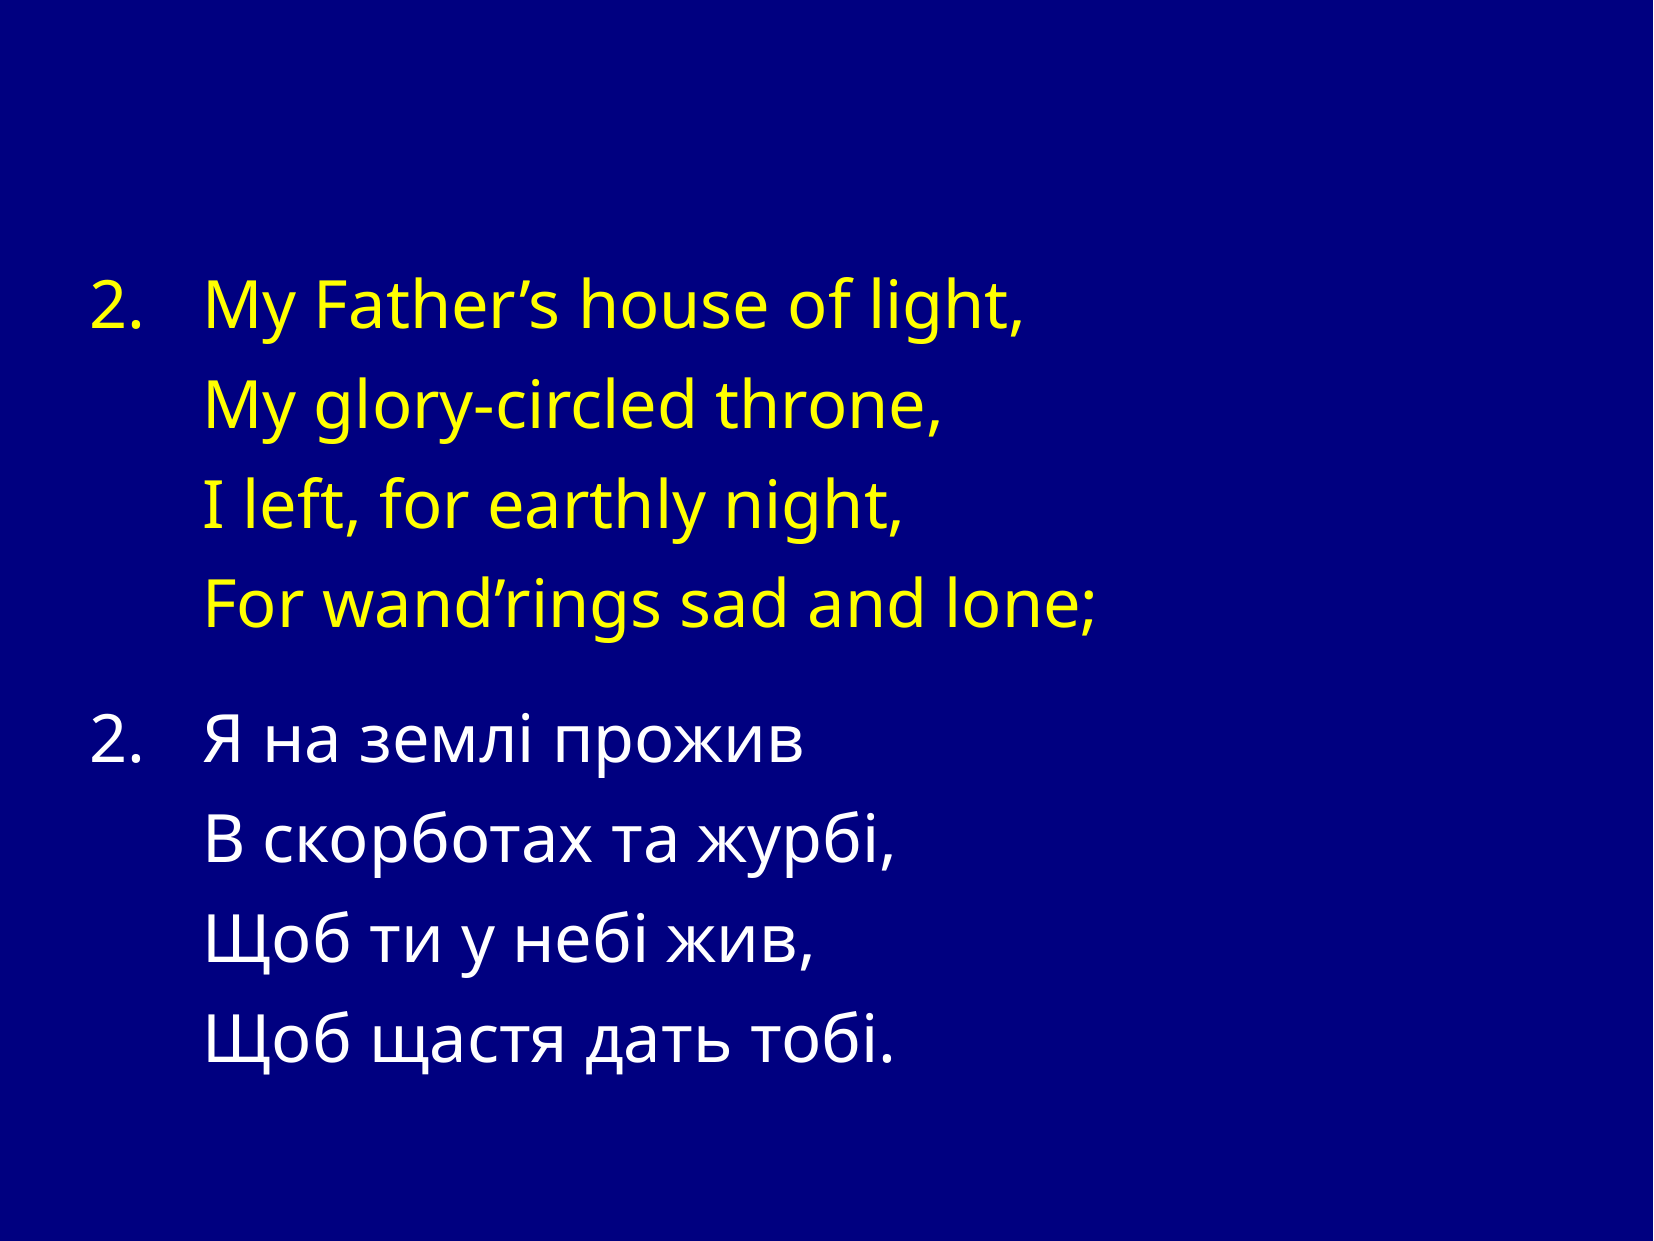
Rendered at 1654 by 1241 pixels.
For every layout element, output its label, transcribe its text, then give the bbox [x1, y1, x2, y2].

text_box 2. My Father’s house of light, My glory-circled throne, I left, for earthly night, For wand’rings sad and lone; [75, 150, 1576, 638]
text_box 2. Я на землі прожив В скорботах та журбі, Щоб ти у небі жив, Щоб щастя дать тобі. [75, 675, 1576, 1163]
